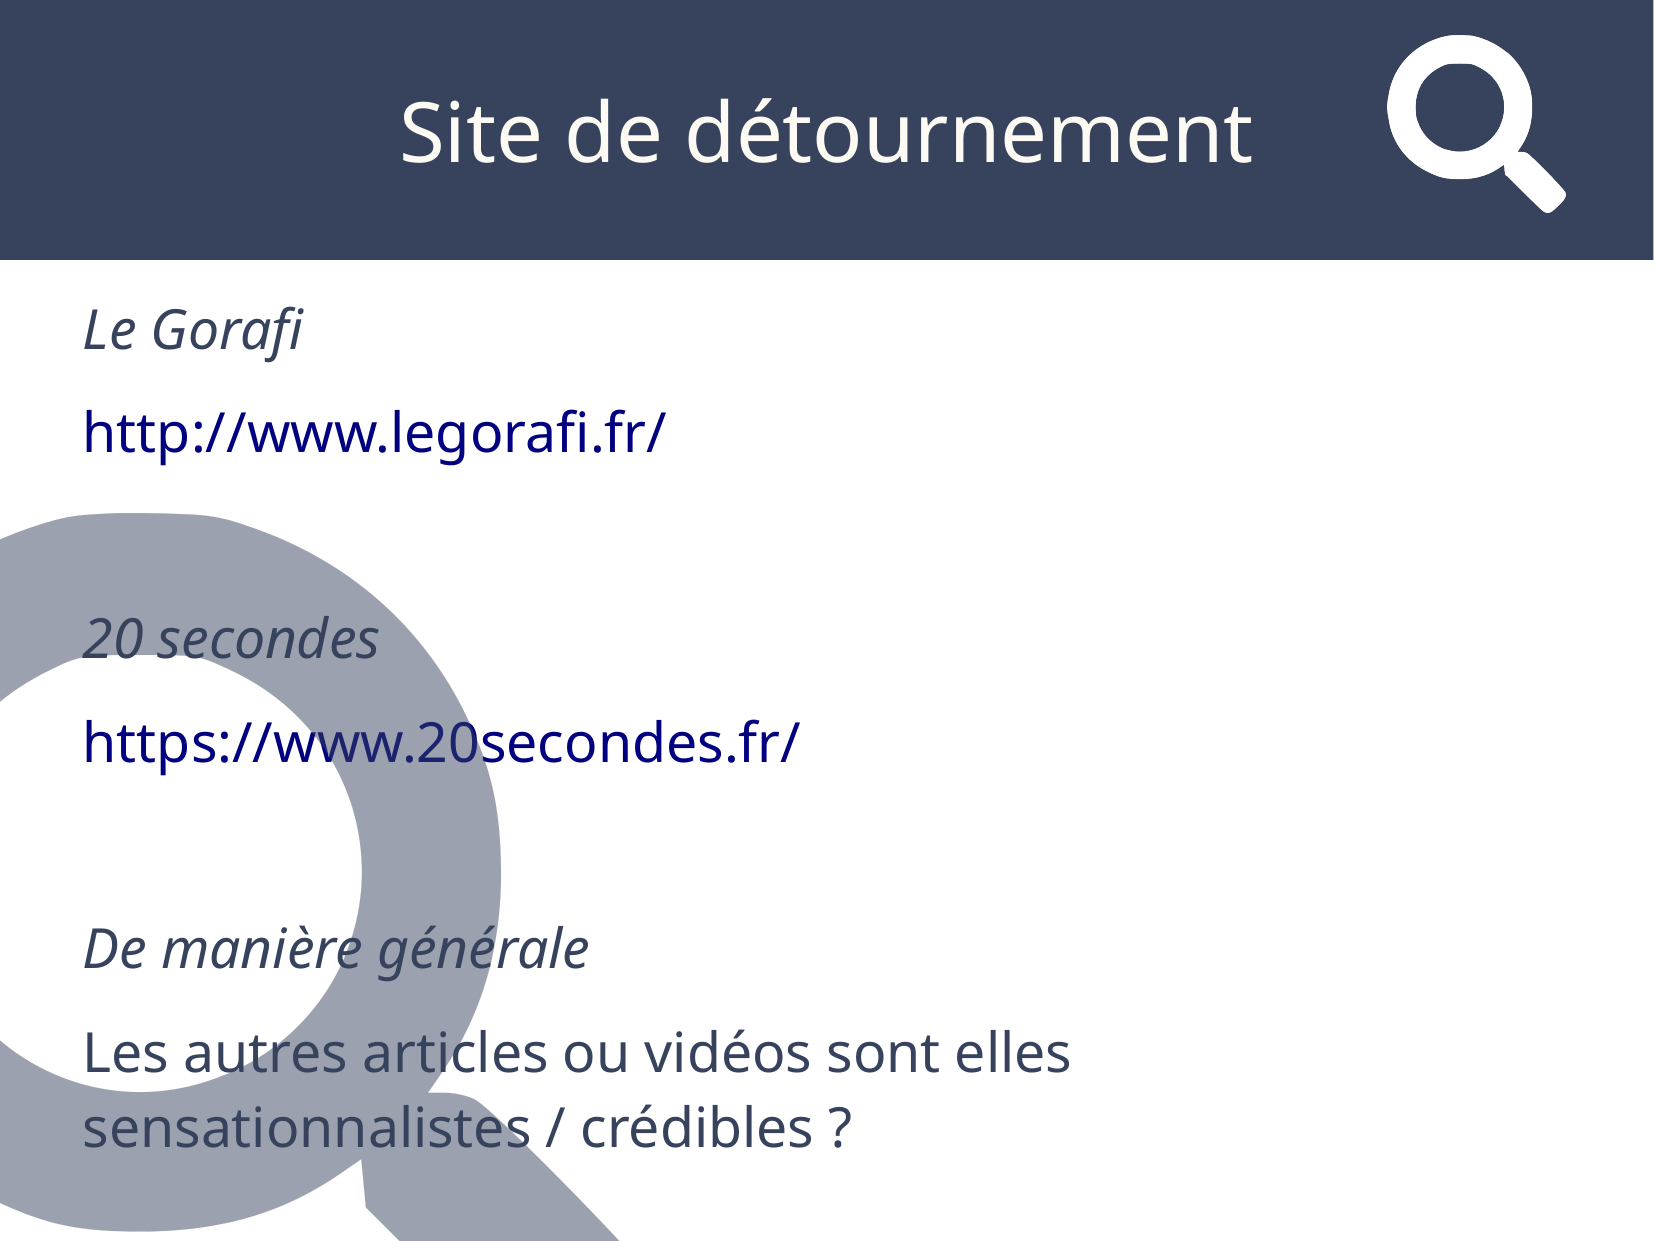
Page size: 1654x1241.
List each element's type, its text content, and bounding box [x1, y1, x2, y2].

list Le Gorafi http://www.legorafi.fr/ 20 secondes https://www.20secondes.fr/ De manière générale Les autres articles ou vidéos sont elles sensationnalistes / crédibles ? [82, 290, 1571, 1170]
picture [0, 513, 669, 1241]
picture [1387, 35, 1566, 213]
title Site de détournement [0, 0, 1654, 260]
